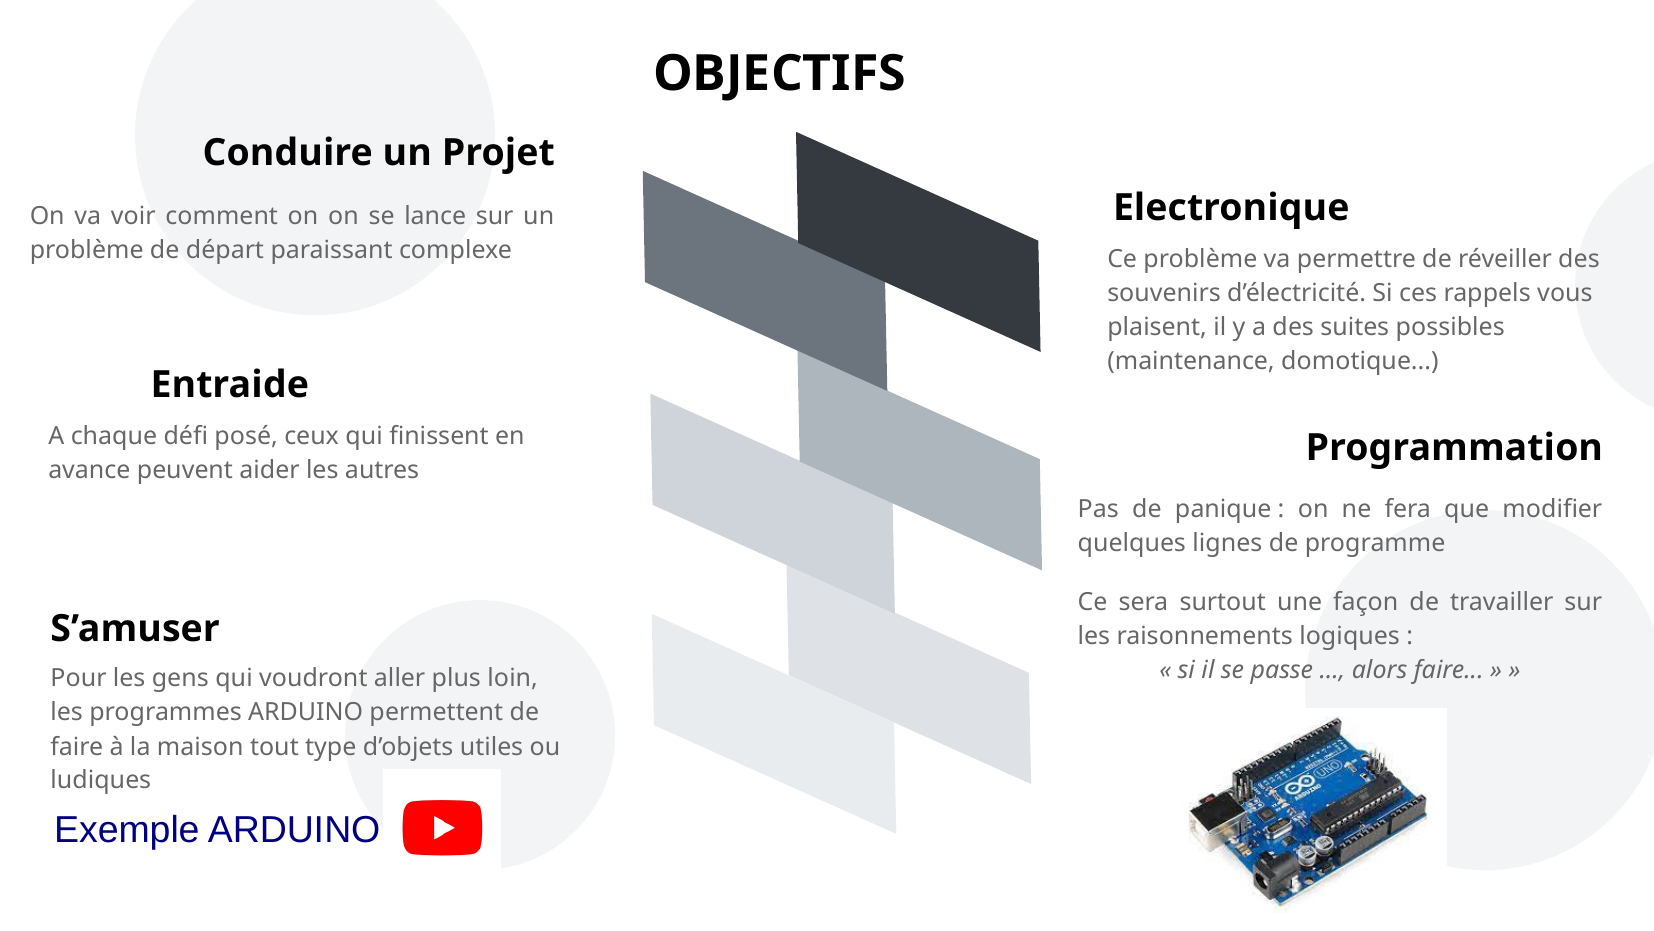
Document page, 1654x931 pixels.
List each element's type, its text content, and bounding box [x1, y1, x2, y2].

text_box Entraide [135, 350, 466, 417]
text_box Pas de panique : on ne fera que modifier quelques lignes de programme Ce sera surtout une façon de travailler sur les raisonnements logiques : « si il se passe …, alors faire... » » [1062, 483, 1618, 694]
text_box S’amuser [35, 594, 366, 661]
text_box Conduire un Projet [88, 118, 571, 237]
text_box Electronique [1098, 173, 1429, 239]
text_box Exemple ARDUINO [39, 801, 396, 859]
picture [1172, 708, 1447, 916]
text_box On va voir comment on on se lance sur un problème de départ paraissant complexe [15, 190, 571, 313]
text_box Programmation [1287, 413, 1618, 480]
text_box Pour les gens qui voudront aller plus loin, les programmes ARDUINO permettent de faire à la maison tout type d’objets utiles ou ludiques [35, 652, 591, 804]
text_box Ce problème va permettre de réveiller des souvenirs d’électricité. Si ces rappels vous plaisent, il y a des suites possibles (maintenance, domotique...) [1092, 232, 1648, 384]
text_box OBJECTIFS [614, 29, 945, 113]
text_box A chaque défi posé, ceux qui finissent en avance peuvent aider les autres [33, 410, 589, 562]
picture [383, 769, 501, 886]
